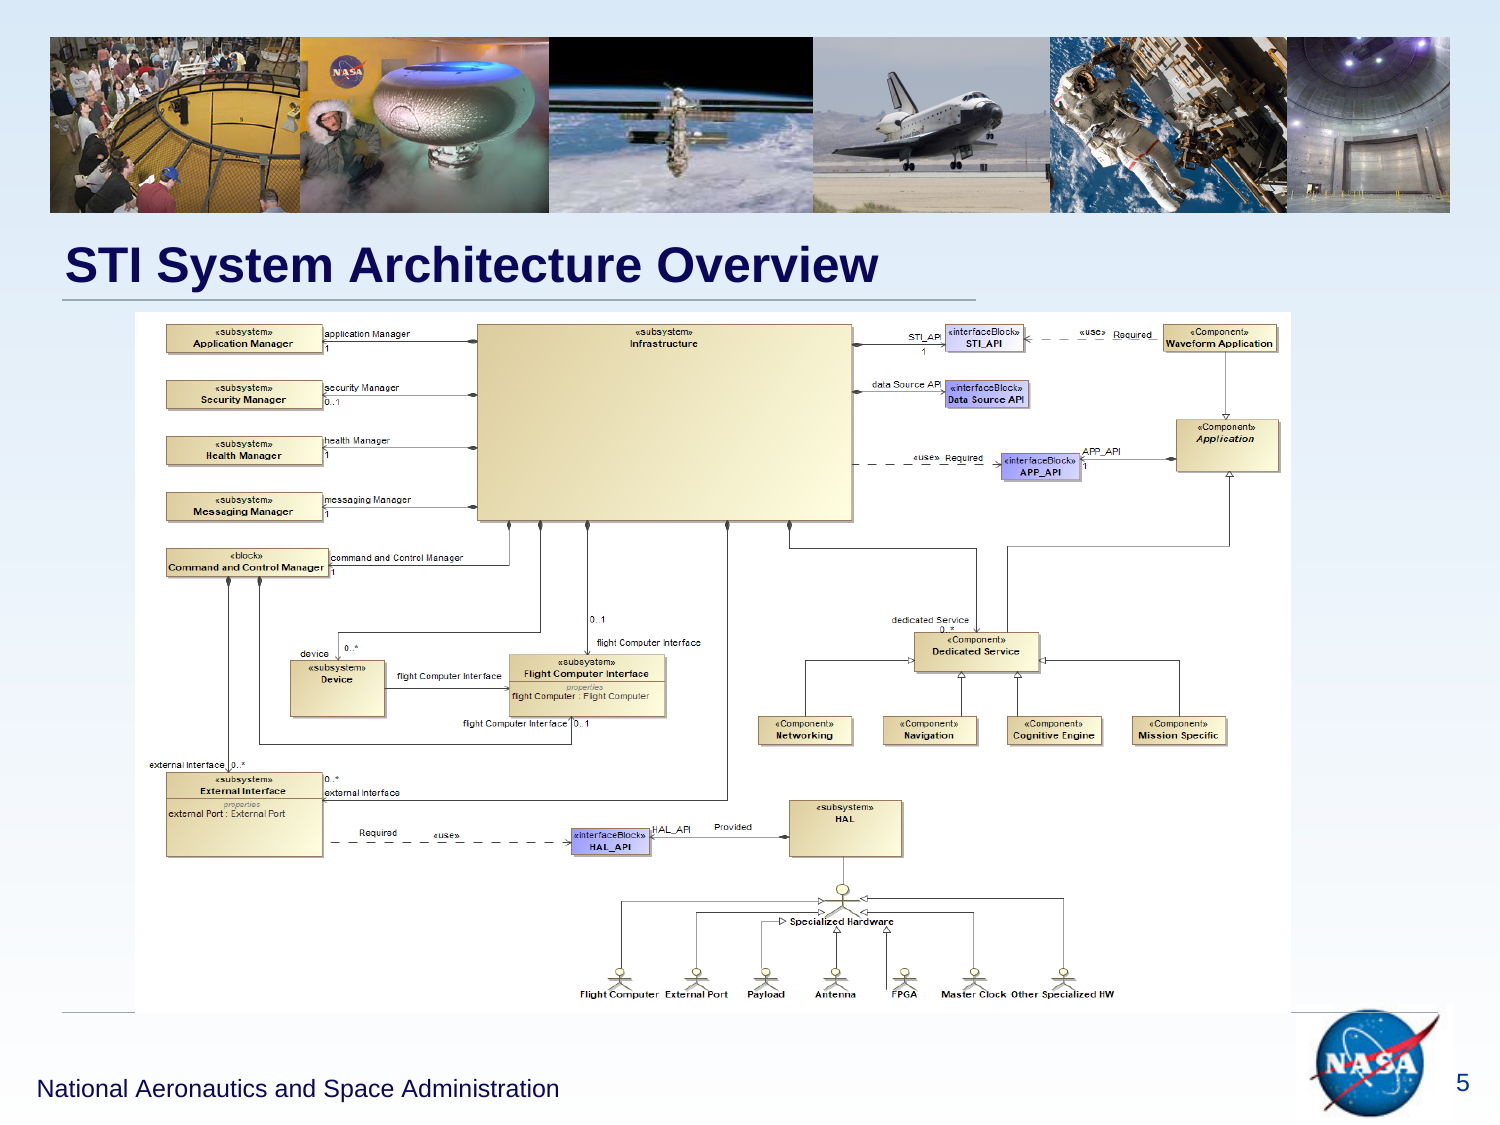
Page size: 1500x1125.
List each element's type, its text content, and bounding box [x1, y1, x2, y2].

picture [135, 312, 1291, 1013]
title STI System Architecture Overview [50, 213, 1326, 313]
picture [50, 37, 1450, 213]
picture [1296, 1004, 1454, 1123]
